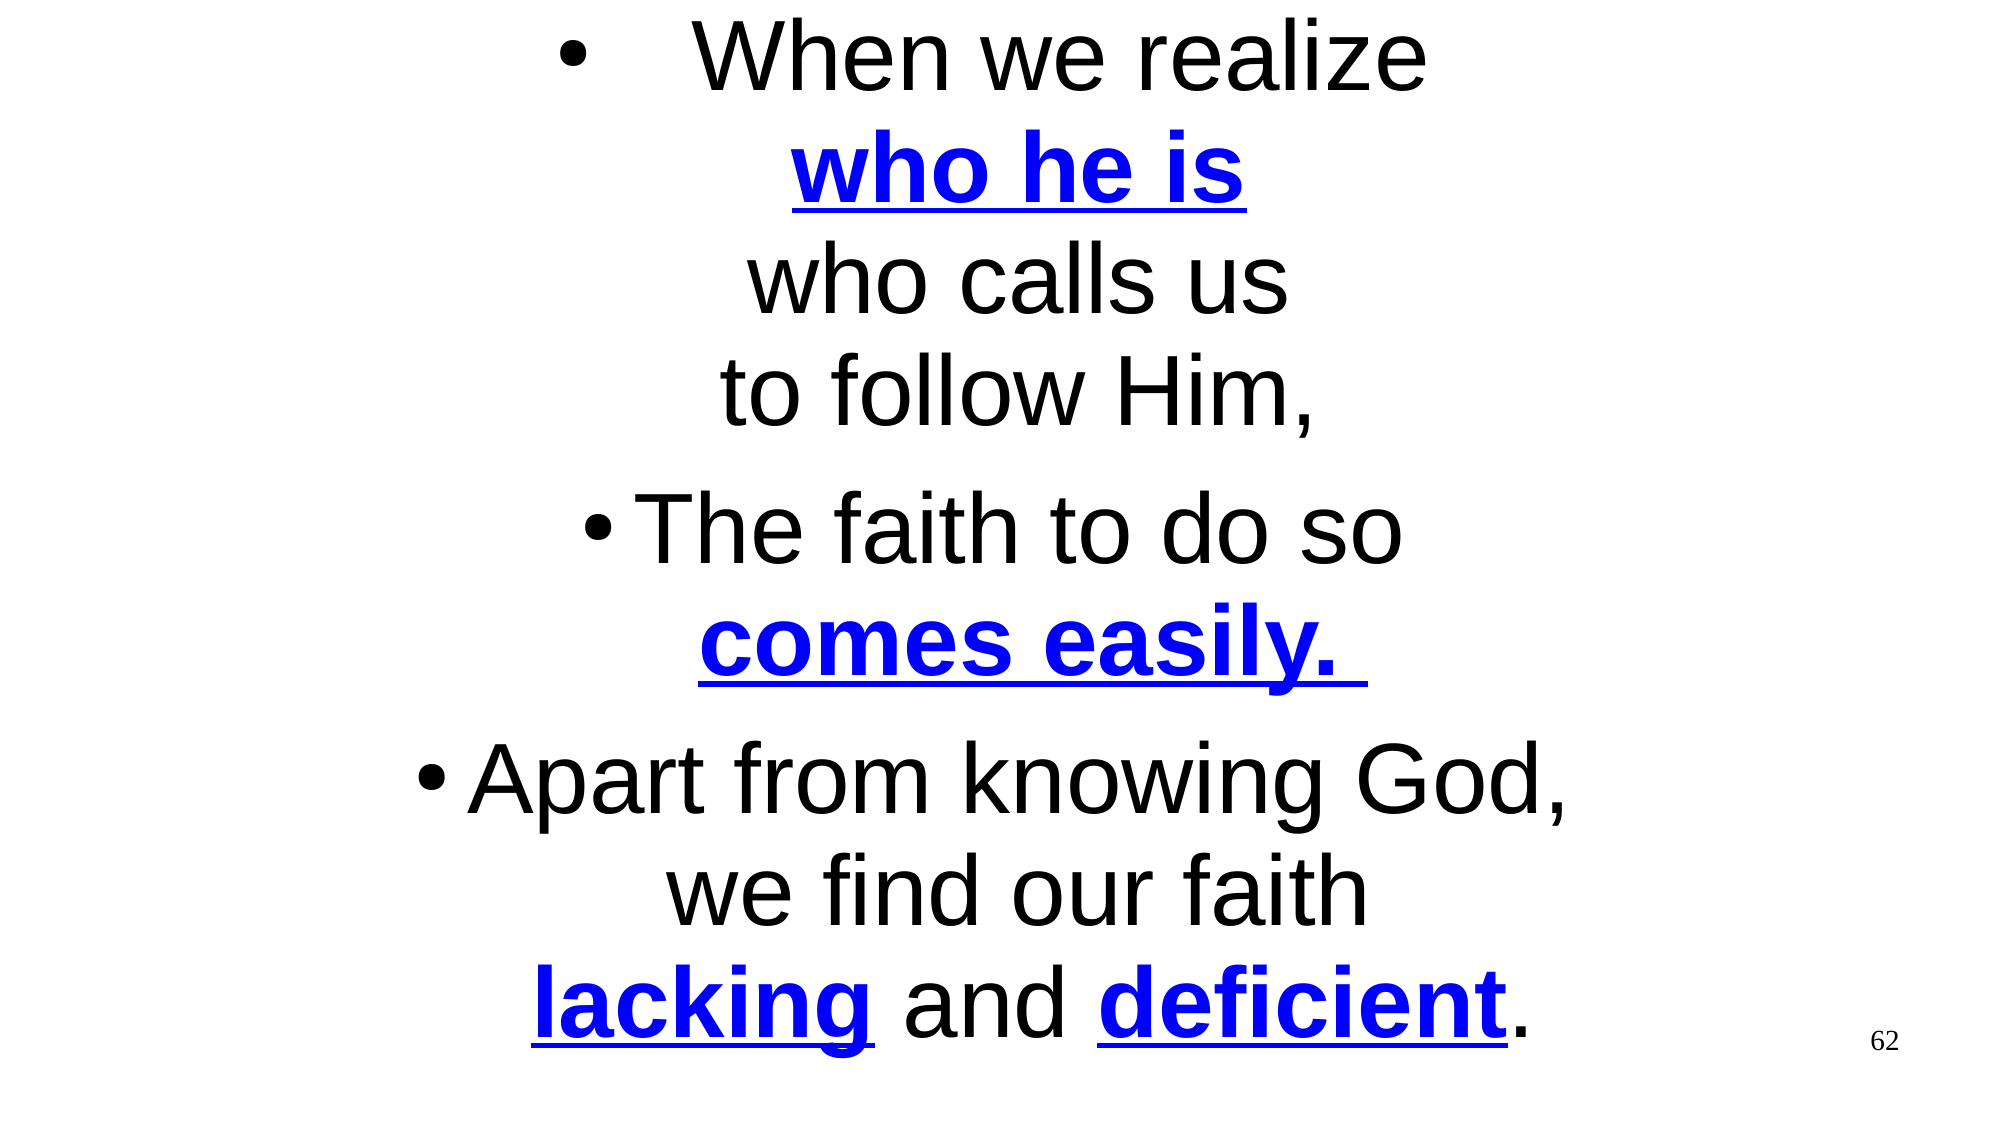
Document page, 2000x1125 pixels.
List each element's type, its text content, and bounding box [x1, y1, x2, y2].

list When we realize who he is who calls us to follow Him, The faith to do so comes easily. Apart from knowing God, we find our faith lacking and deficient. [0, 0, 1996, 1123]
